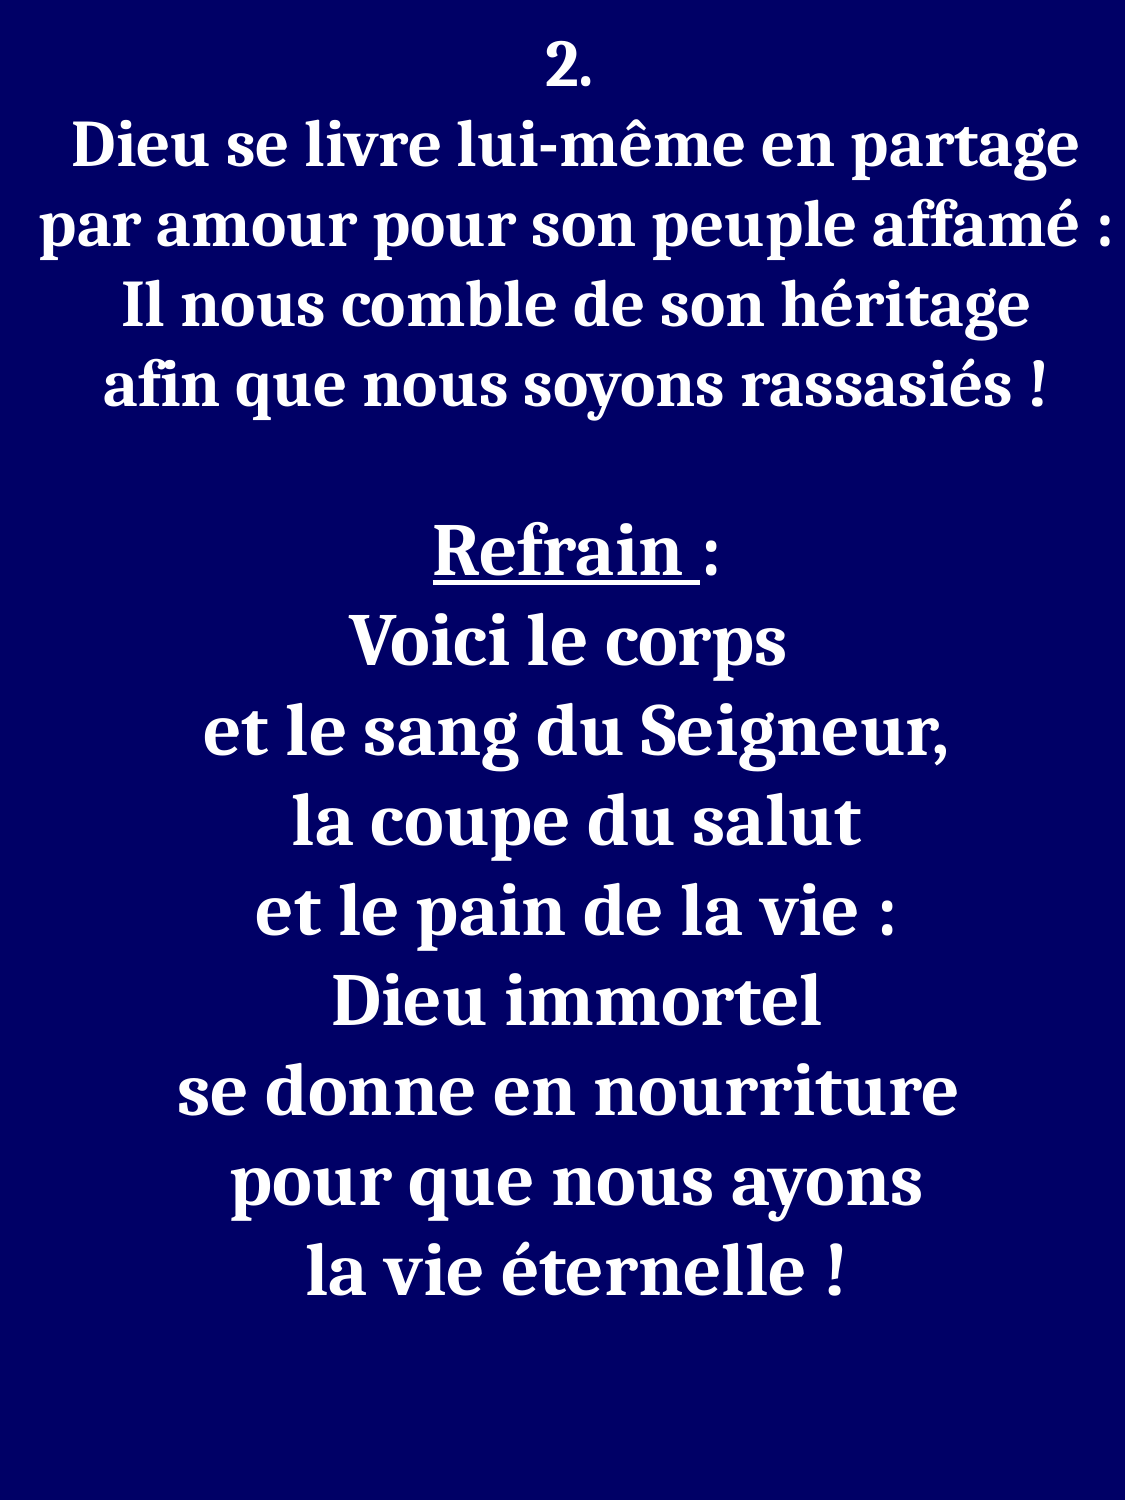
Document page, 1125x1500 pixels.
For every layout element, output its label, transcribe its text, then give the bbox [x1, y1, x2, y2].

text_box 2. Dieu se livre lui-même en partage par amour pour son peuple affamé : Il nous comble de son héritage afin que nous soyons rassasiés ! Refrain : Voici le corps et le sang du Seigneur, la coupe du salut et le pain de la vie : Dieu immortel se donne en nourriture pour que nous ayons la vie éternelle ! [0, 12, 1125, 1500]
